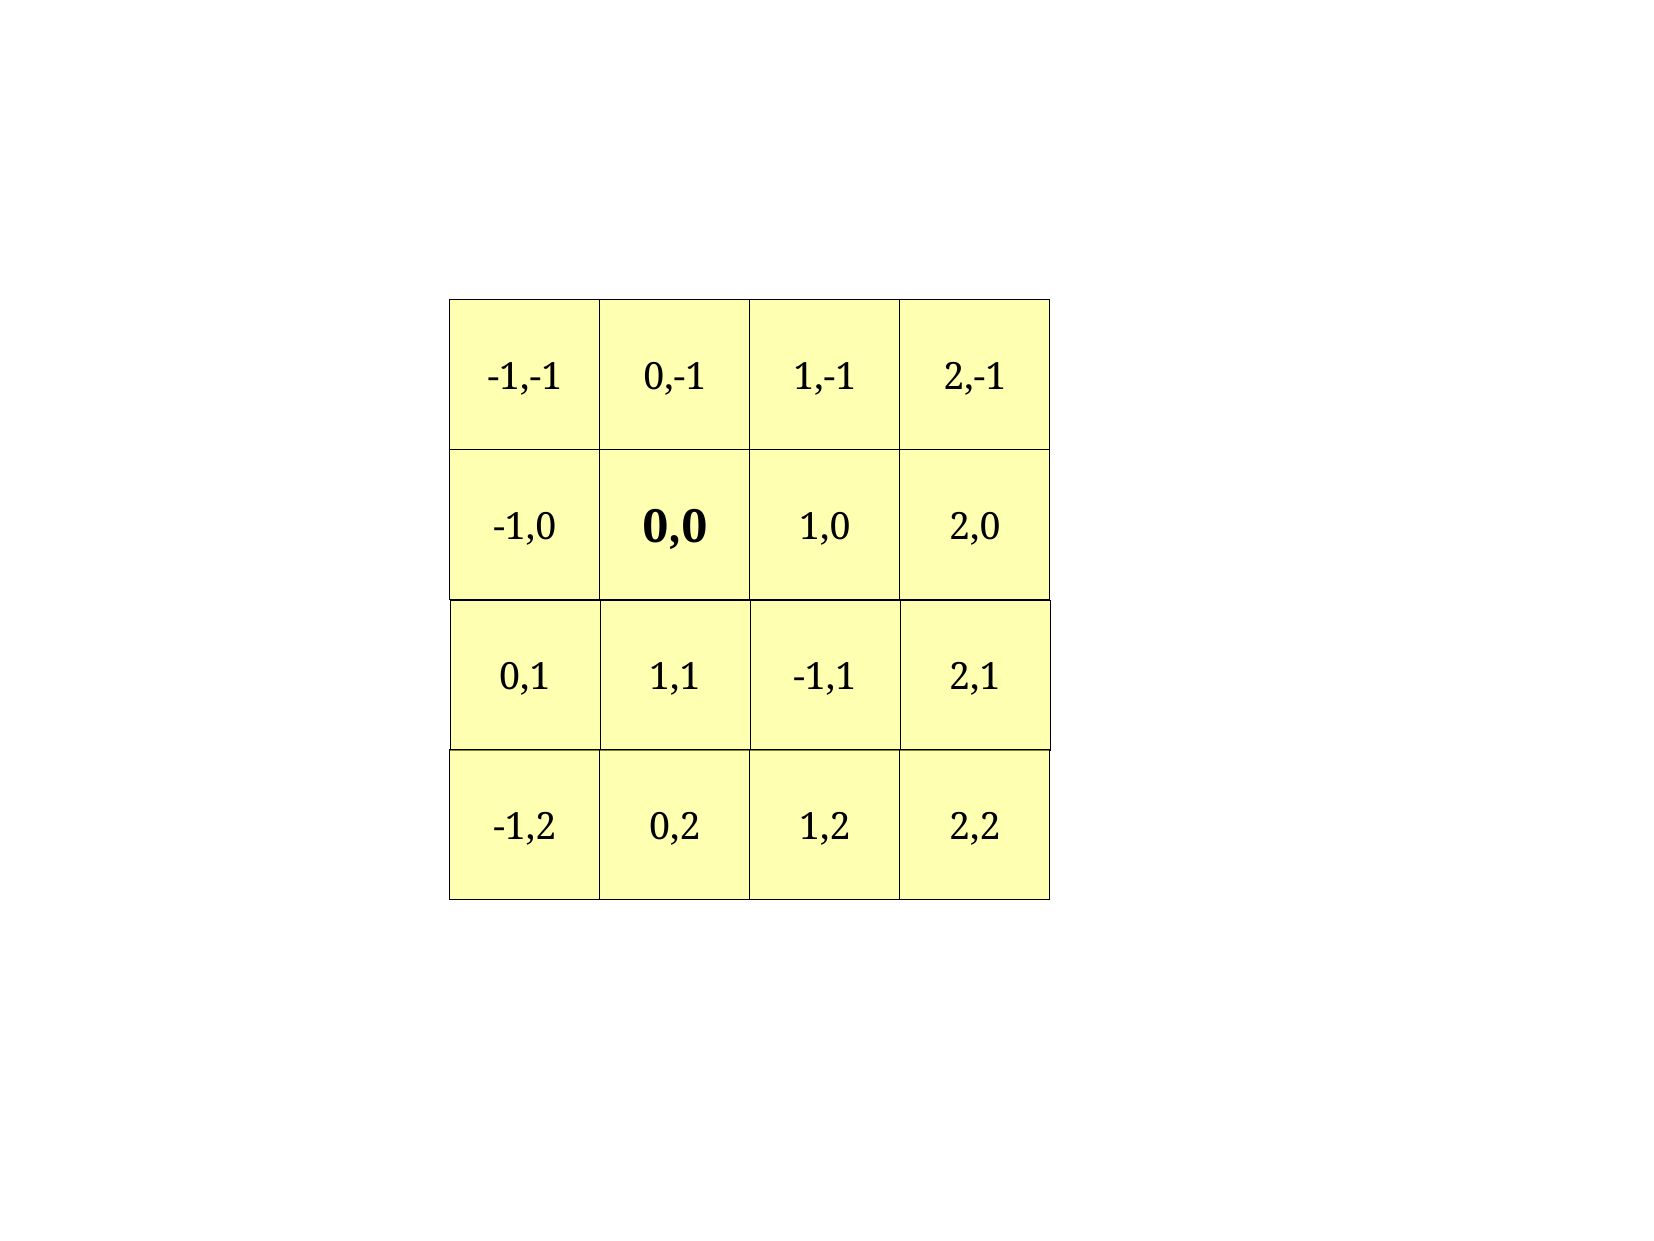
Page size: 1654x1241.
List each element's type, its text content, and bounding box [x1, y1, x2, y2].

text_box 0,-1 [600, 299, 749, 450]
text_box 1,0 [749, 450, 899, 600]
text_box 2,-1 [899, 299, 1050, 450]
text_box -1,2 [449, 749, 600, 900]
text_box 1,1 [600, 600, 750, 749]
text_box 2,1 [901, 600, 1051, 751]
text_box 2,2 [899, 749, 1050, 900]
text_box -1,1 [750, 600, 901, 749]
text_box 1,-1 [749, 299, 899, 450]
text_box 0,2 [600, 749, 749, 900]
text_box 1,2 [749, 749, 899, 900]
text_box -1,-1 [449, 299, 600, 450]
text_box -1,0 [449, 450, 600, 600]
text_box 0,1 [450, 600, 600, 749]
text_box 2,0 [899, 450, 1050, 600]
text_box 0,0 [600, 450, 749, 600]
